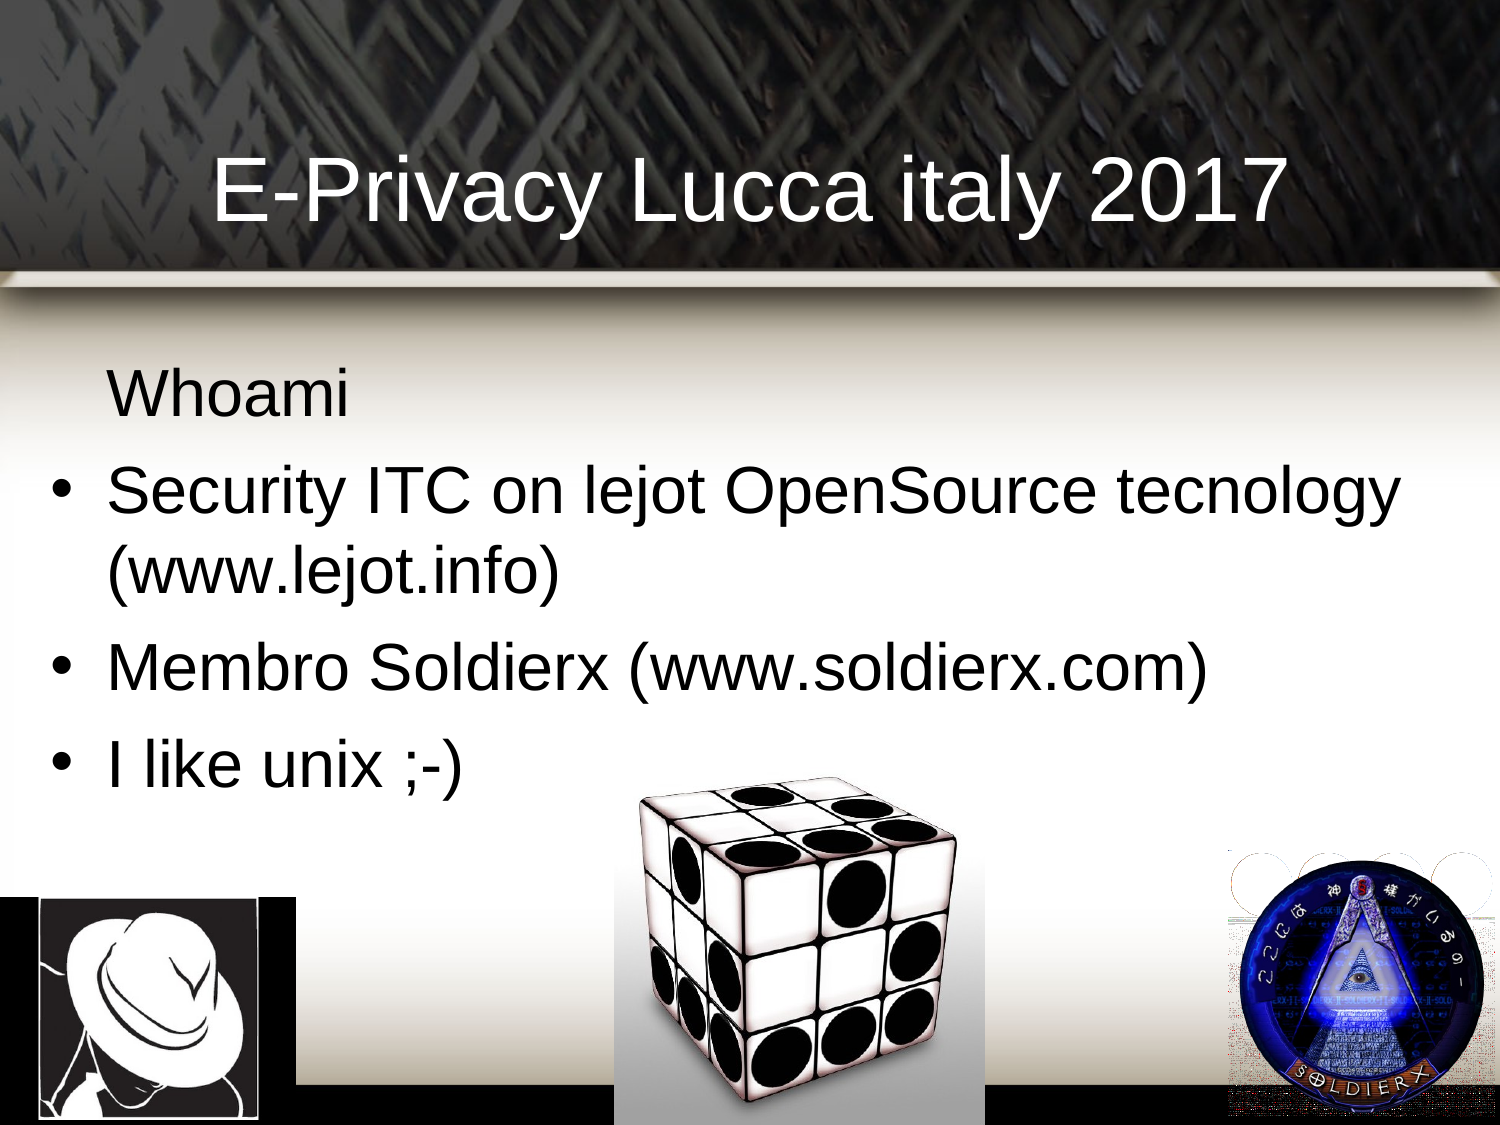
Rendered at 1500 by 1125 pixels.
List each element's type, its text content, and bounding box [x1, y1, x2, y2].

title E-Privacy Lucca italy 2017 [76, 91, 1427, 279]
list Whoami Security ITC on lejot OpenSource tecnology (www.lejot.info) Membro Soldierx (www.soldierx.com) I like unix ;-) [35, 342, 1489, 1035]
picture [0, 0, 1500, 1125]
